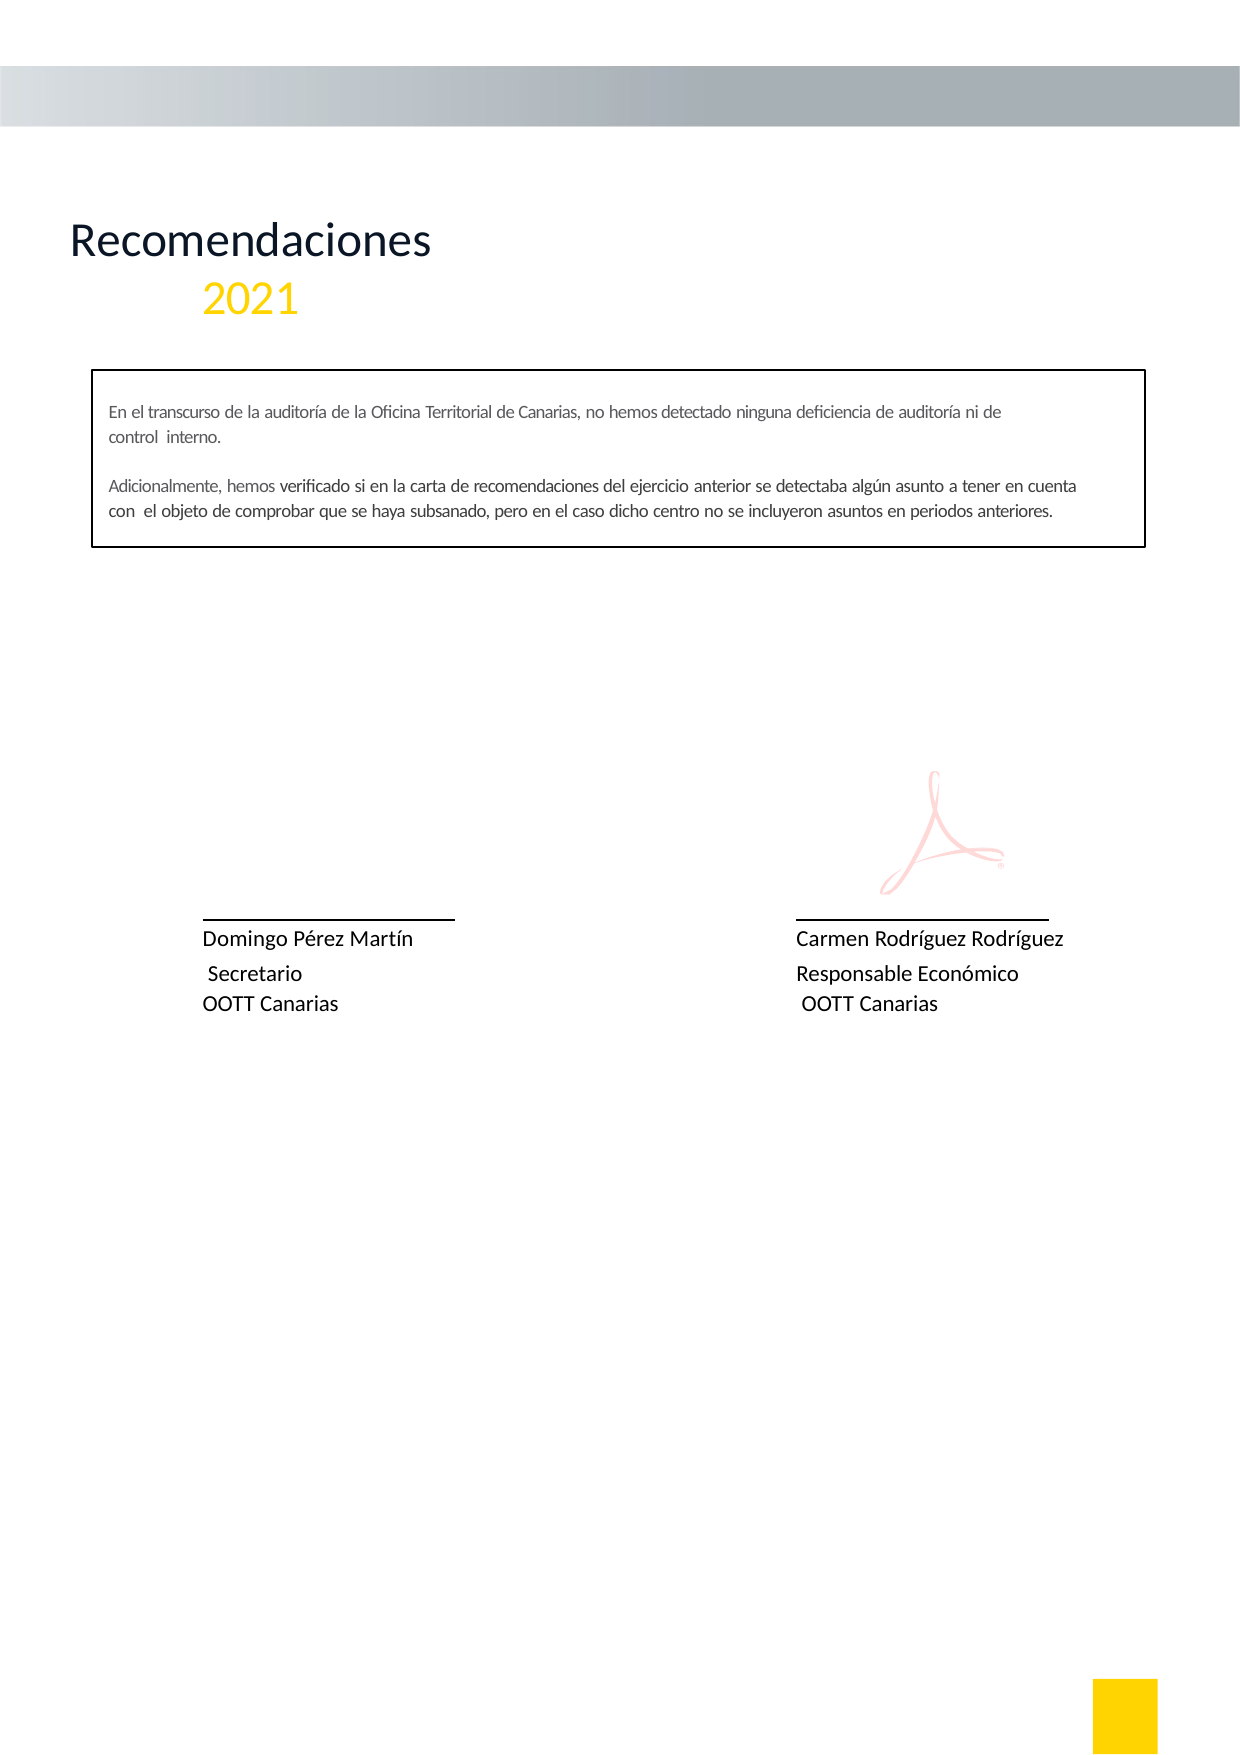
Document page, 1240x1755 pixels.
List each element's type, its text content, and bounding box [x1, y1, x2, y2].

text_box [879, 771, 1005, 895]
text_box Domingo Pérez Martín Secretario OOTT Canarias [200, 912, 416, 1019]
title Recomendaciones 2021 [67, 204, 528, 268]
text_box Carmen Rodríguez Rodríguez Responsable Económico OOTT Canarias [794, 912, 1069, 1019]
text_box En el transcurso de la auditoría de la Oficina Territorial de Canarias, no hemos detectado ninguna deficiencia de auditoría ni de control interno. Adicionalmente, hemos verificado si en la carta de recomendaciones del ejercicio anterior se detectaba algún asunto a tener en cuenta con el objeto de comprobar que se haya subsanado, pero en el caso dicho centro no se incluyeron asuntos en periodos anteriores. [92, 369, 1145, 548]
